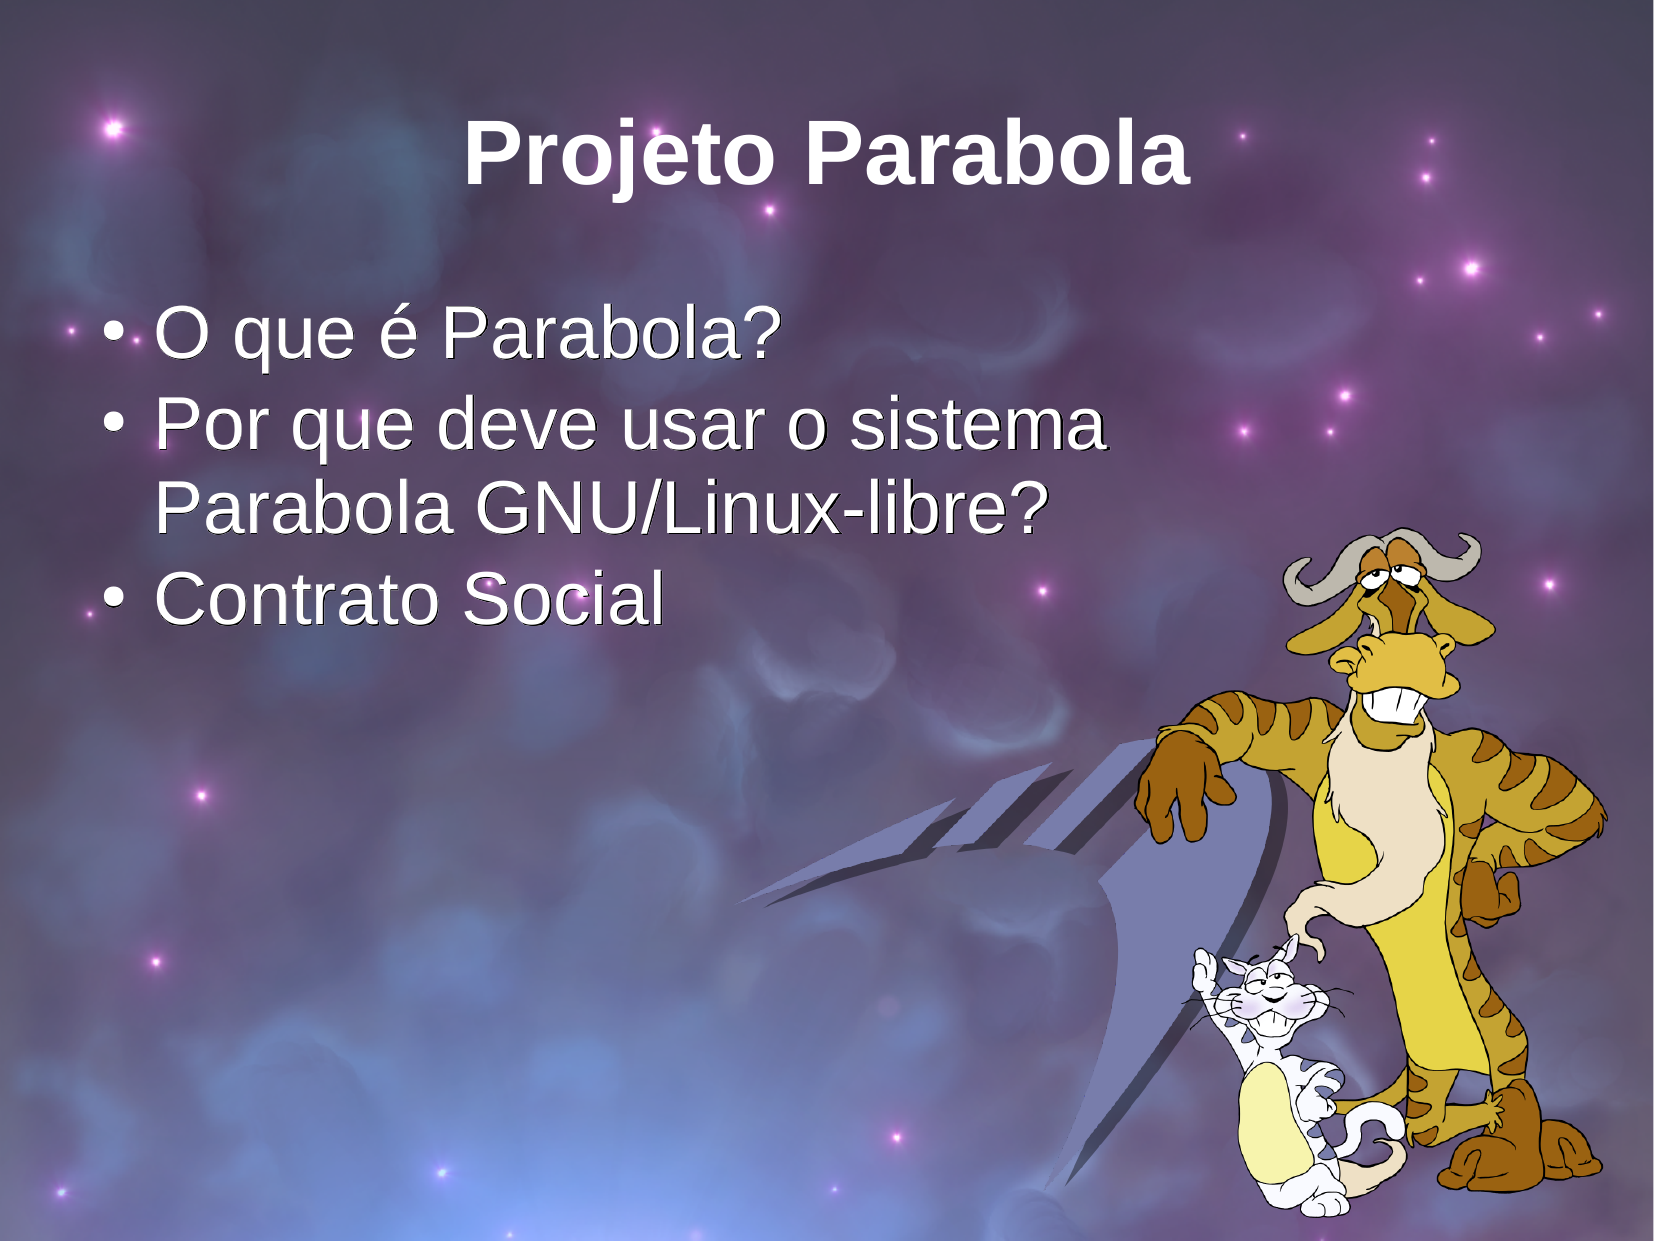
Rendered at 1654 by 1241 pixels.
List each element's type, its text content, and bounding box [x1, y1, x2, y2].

picture [0, 0, 1654, 1241]
list O que é Parabola? Por que deve usar o sistema Parabola GNU/Linux-libre? Contrato Social [82, 290, 1252, 615]
title Projeto Parabola [82, 45, 1571, 261]
